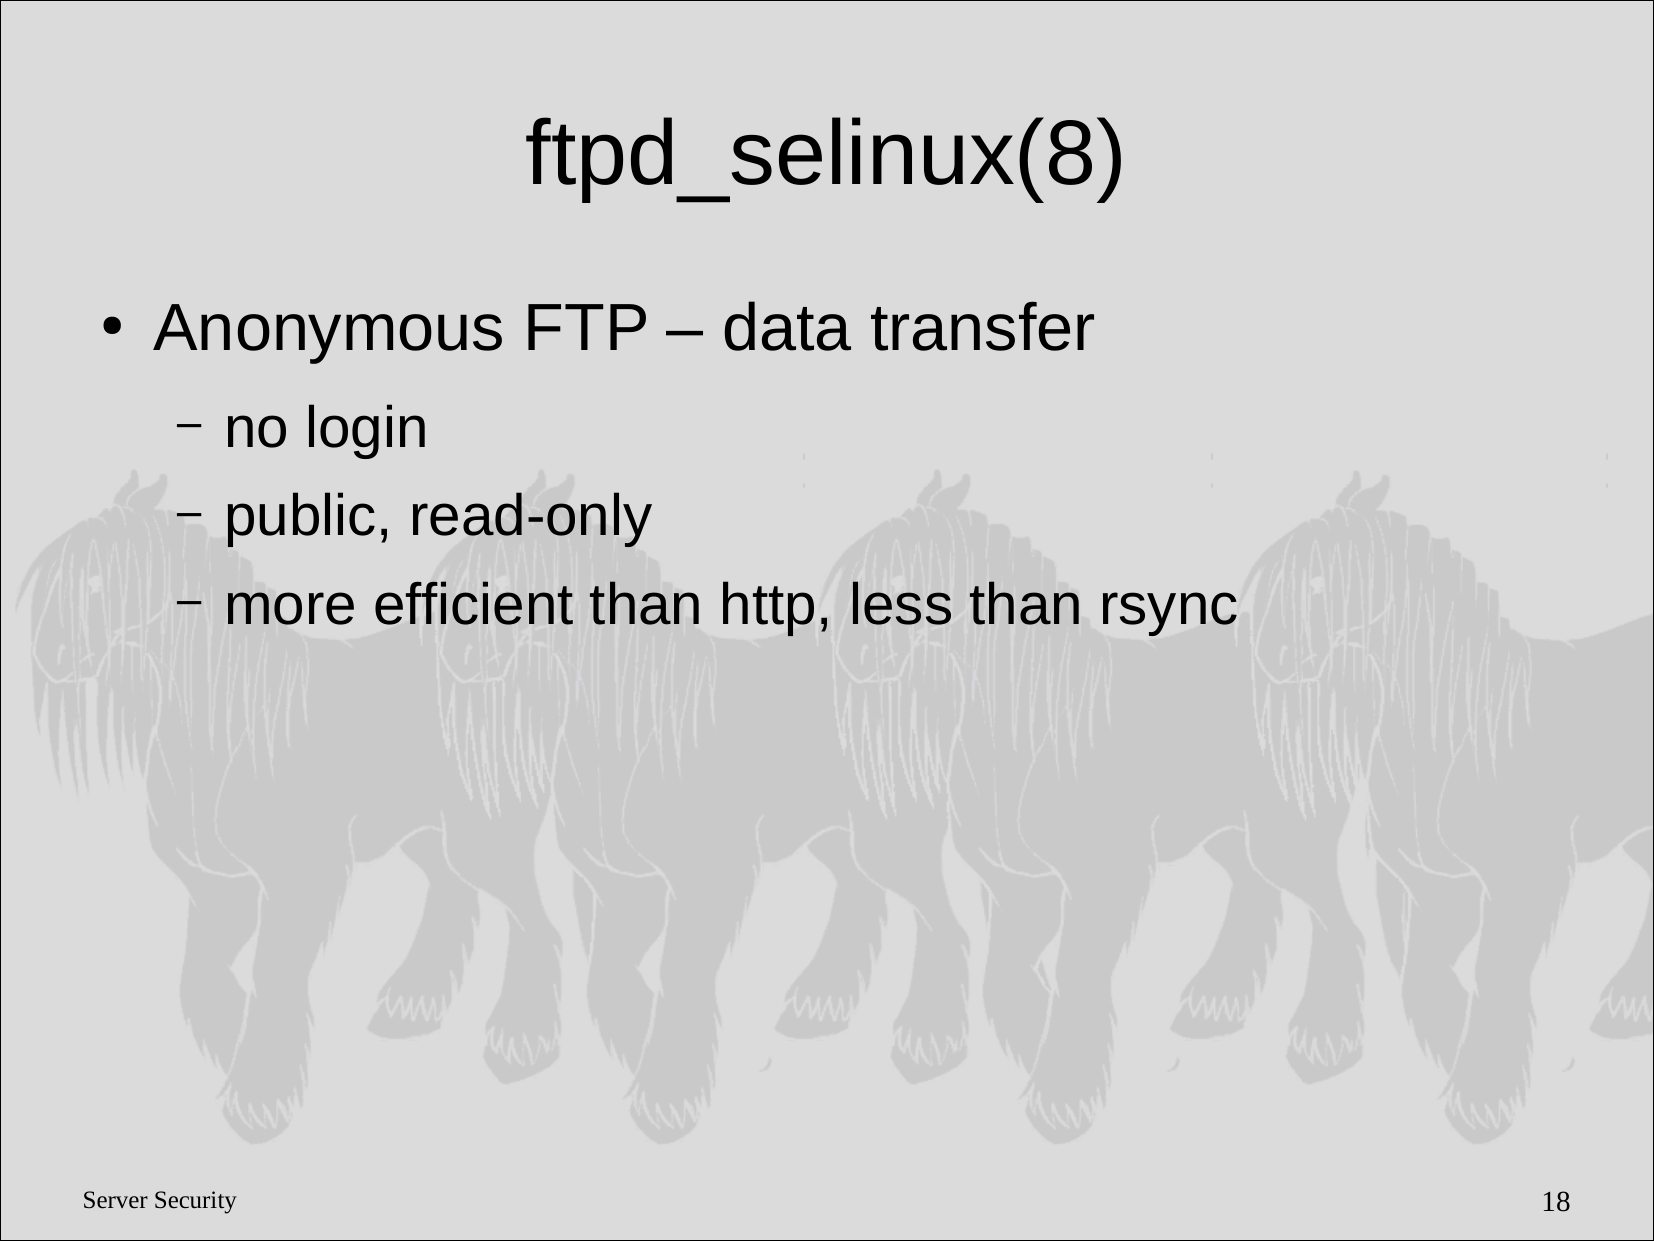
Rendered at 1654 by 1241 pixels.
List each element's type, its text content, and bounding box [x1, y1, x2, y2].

list Anonymous FTP – data transfer no login public, read-only more efficient than http, less than rsync [82, 290, 1571, 1094]
title ftpd_selinux(8) [82, 49, 1571, 257]
